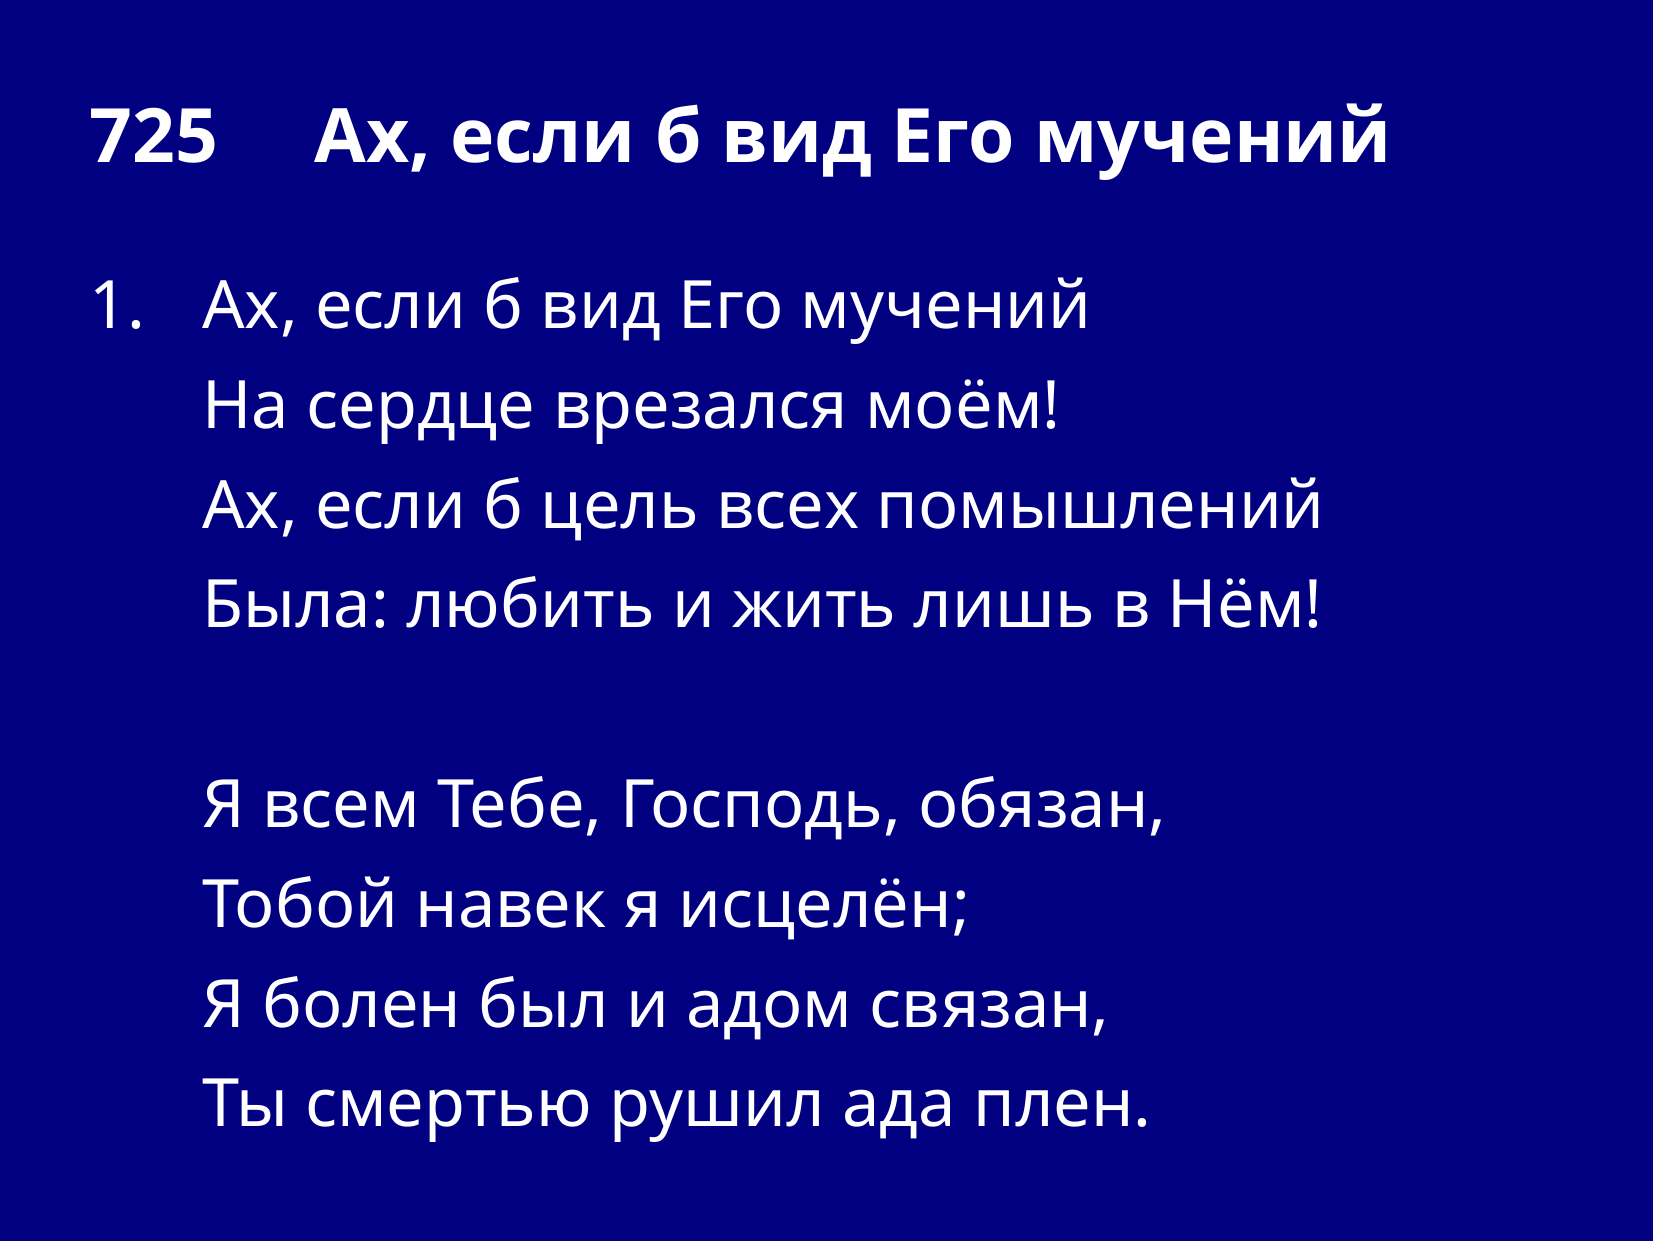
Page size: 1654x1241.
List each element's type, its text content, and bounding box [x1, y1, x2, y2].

text_box 1. Ах, если б вид Его мучений На сердце врезался моём! Ах, если б цель всех помышлений Была: любить и жить лишь в Нём! Я всем Тебе, Господь, обязан, Тобой навек я исцелён; Я болен был и адом связан, Ты смертью рушил ада плен. [75, 188, 1576, 1163]
text_box 725 Ах, если б вид Его мучений [75, 75, 1576, 188]
